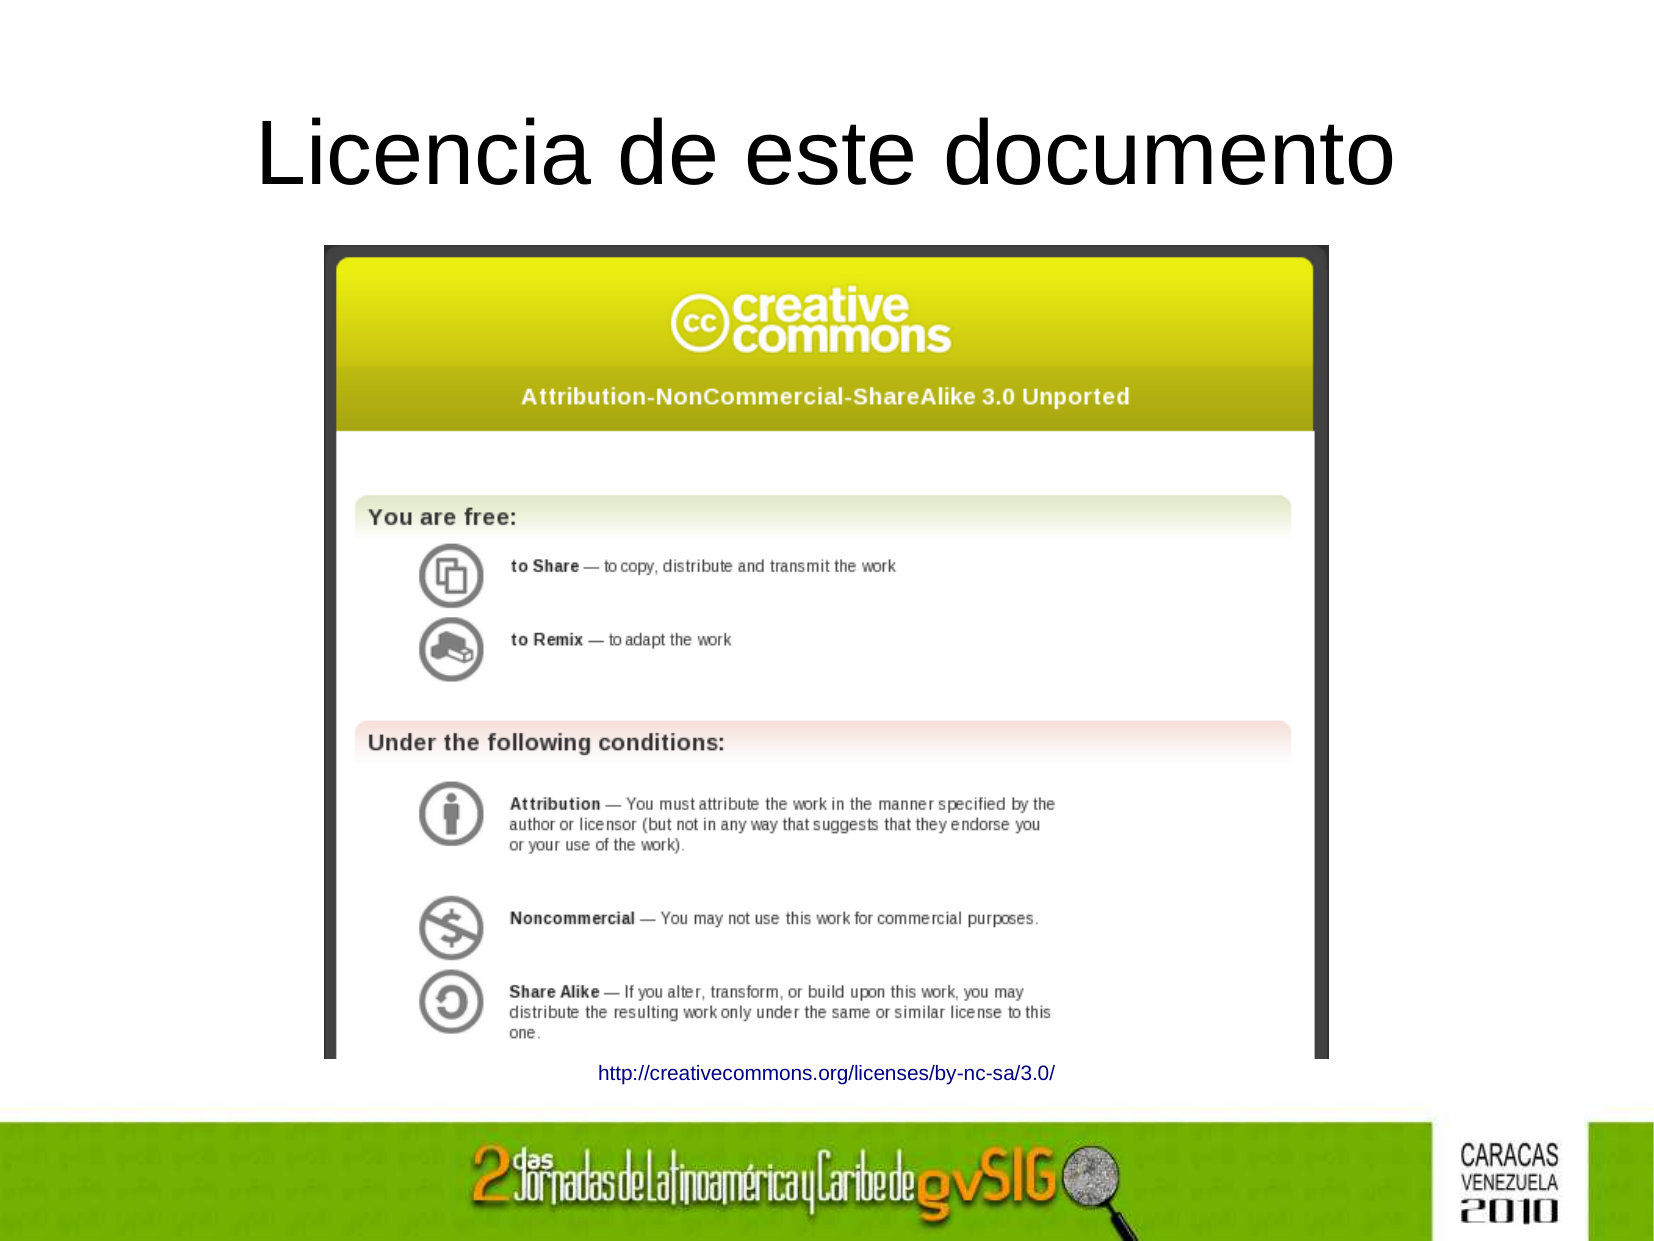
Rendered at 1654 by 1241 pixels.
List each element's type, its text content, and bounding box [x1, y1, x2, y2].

picture [0, 0, 1654, 1241]
text_box http://creativecommons.org/licenses/by-nc-sa/3.0/ [583, 1059, 1071, 1093]
title Licencia de este documento [82, 56, 1571, 250]
